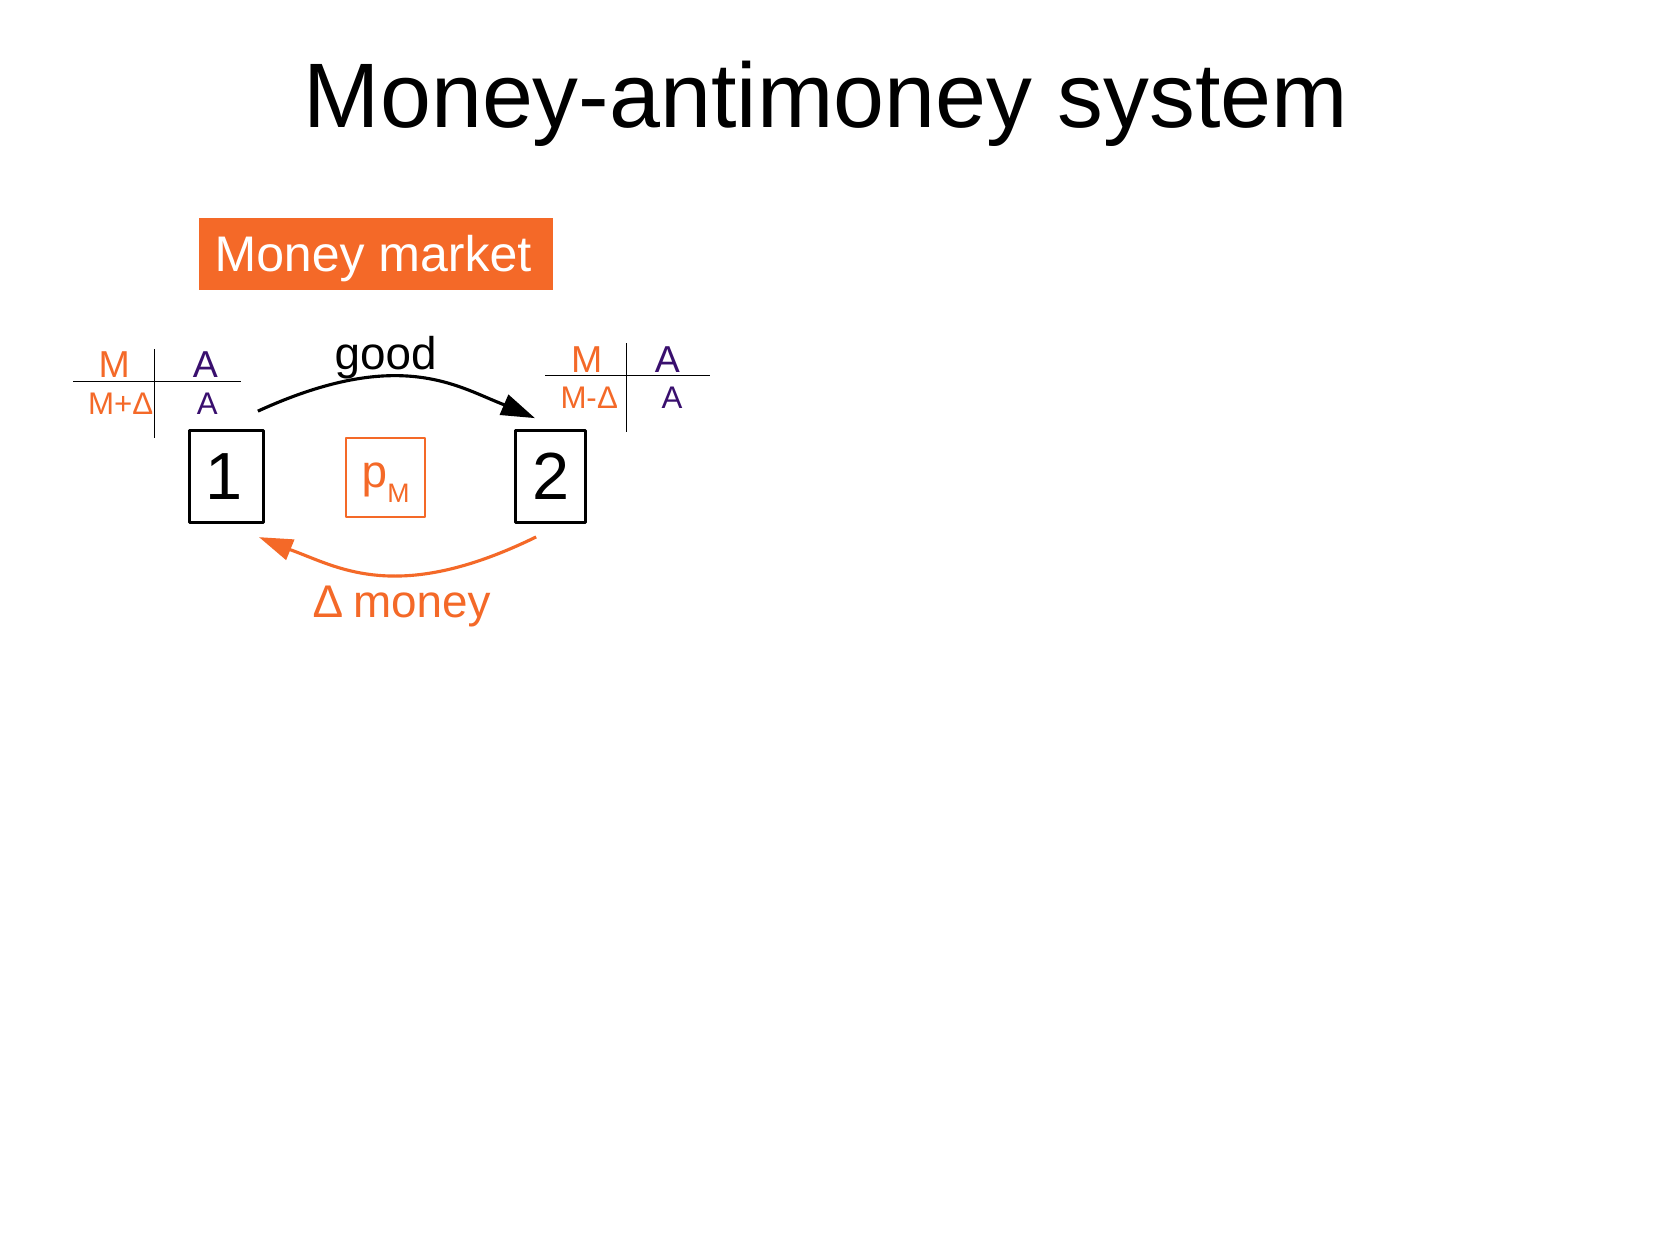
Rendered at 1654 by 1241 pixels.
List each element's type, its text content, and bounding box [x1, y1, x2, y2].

text_box Δ money [297, 568, 506, 635]
text_box 1 [189, 430, 264, 523]
text_box 2 [515, 430, 586, 523]
text_box pM [345, 437, 426, 517]
title Money-antimoney system [82, 44, 1571, 147]
text_box Money market [199, 218, 553, 290]
text_box good [319, 320, 462, 387]
text_box M A M-Δ A [545, 330, 714, 457]
text_box M A M+Δ A [73, 336, 241, 463]
